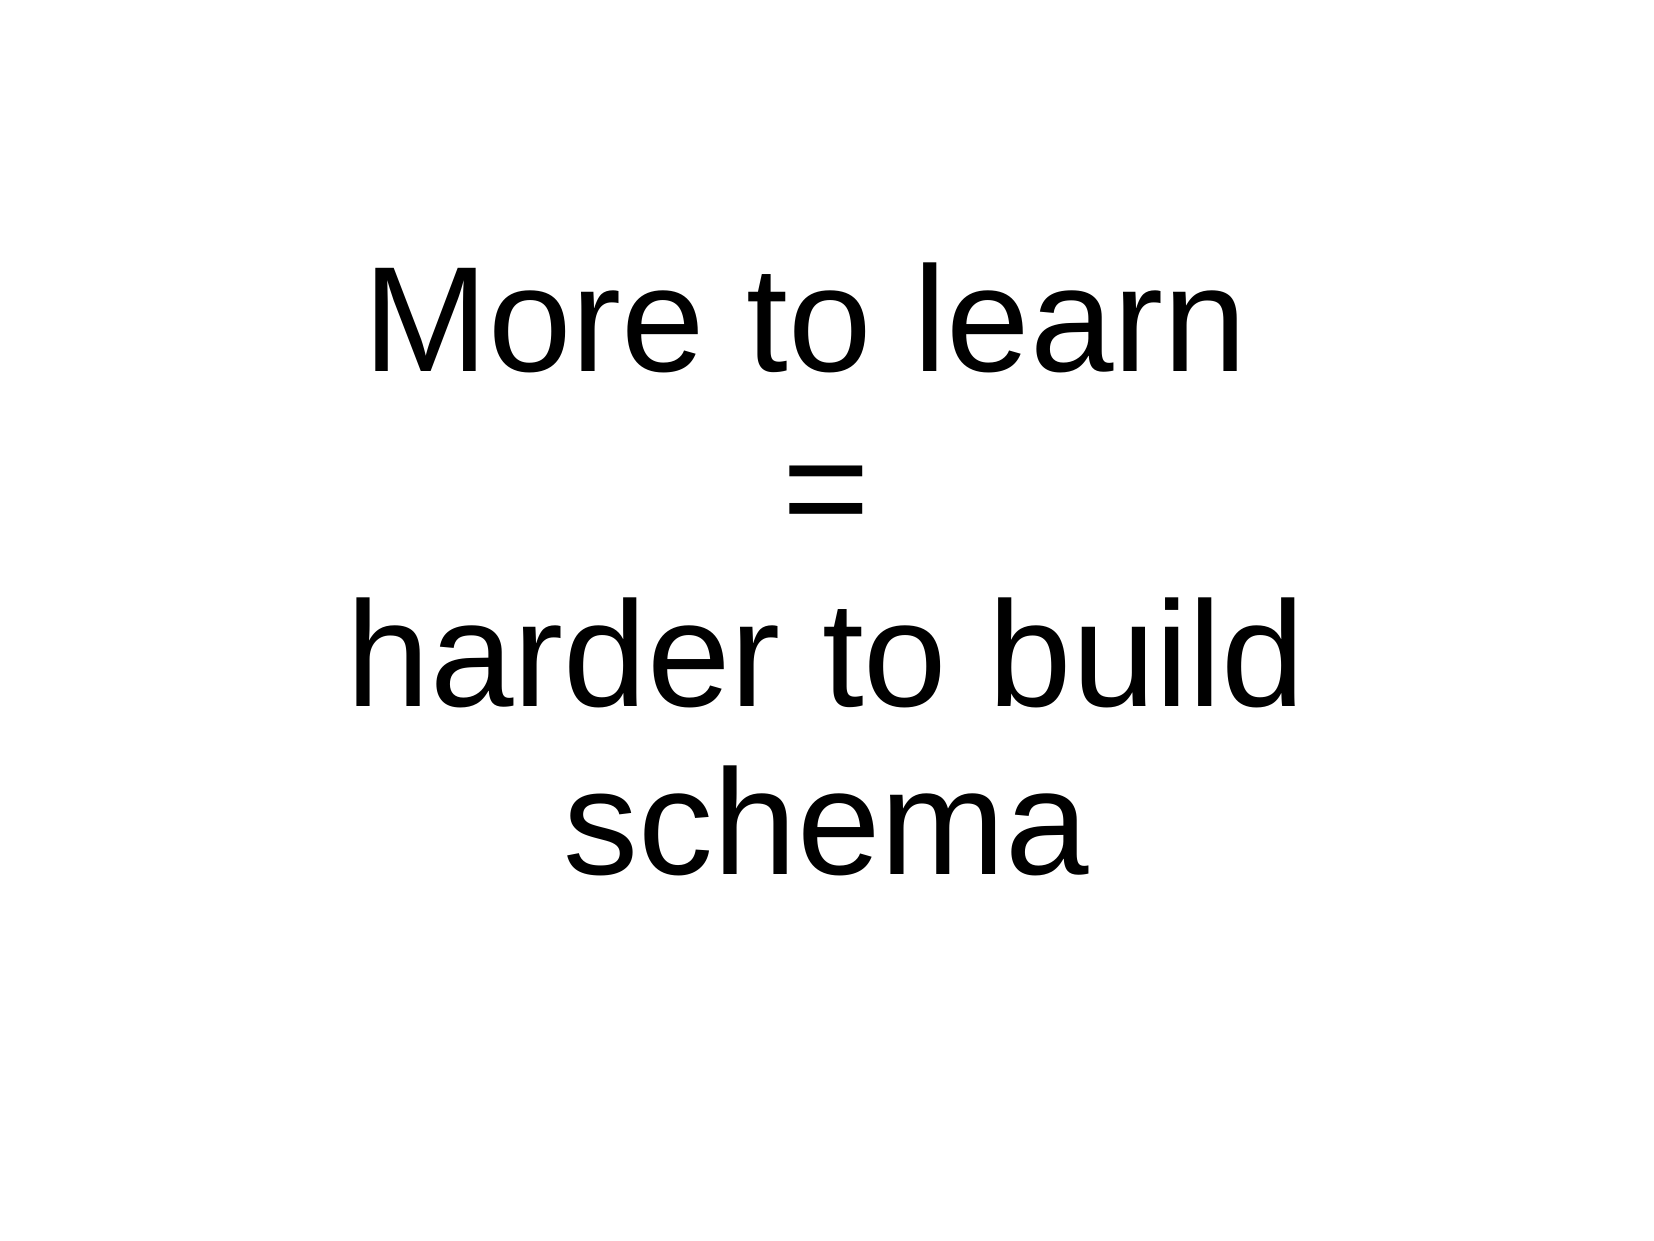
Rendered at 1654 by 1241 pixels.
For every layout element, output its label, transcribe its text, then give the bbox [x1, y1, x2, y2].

title More to learn = harder to build schema [82, 56, 1571, 1086]
